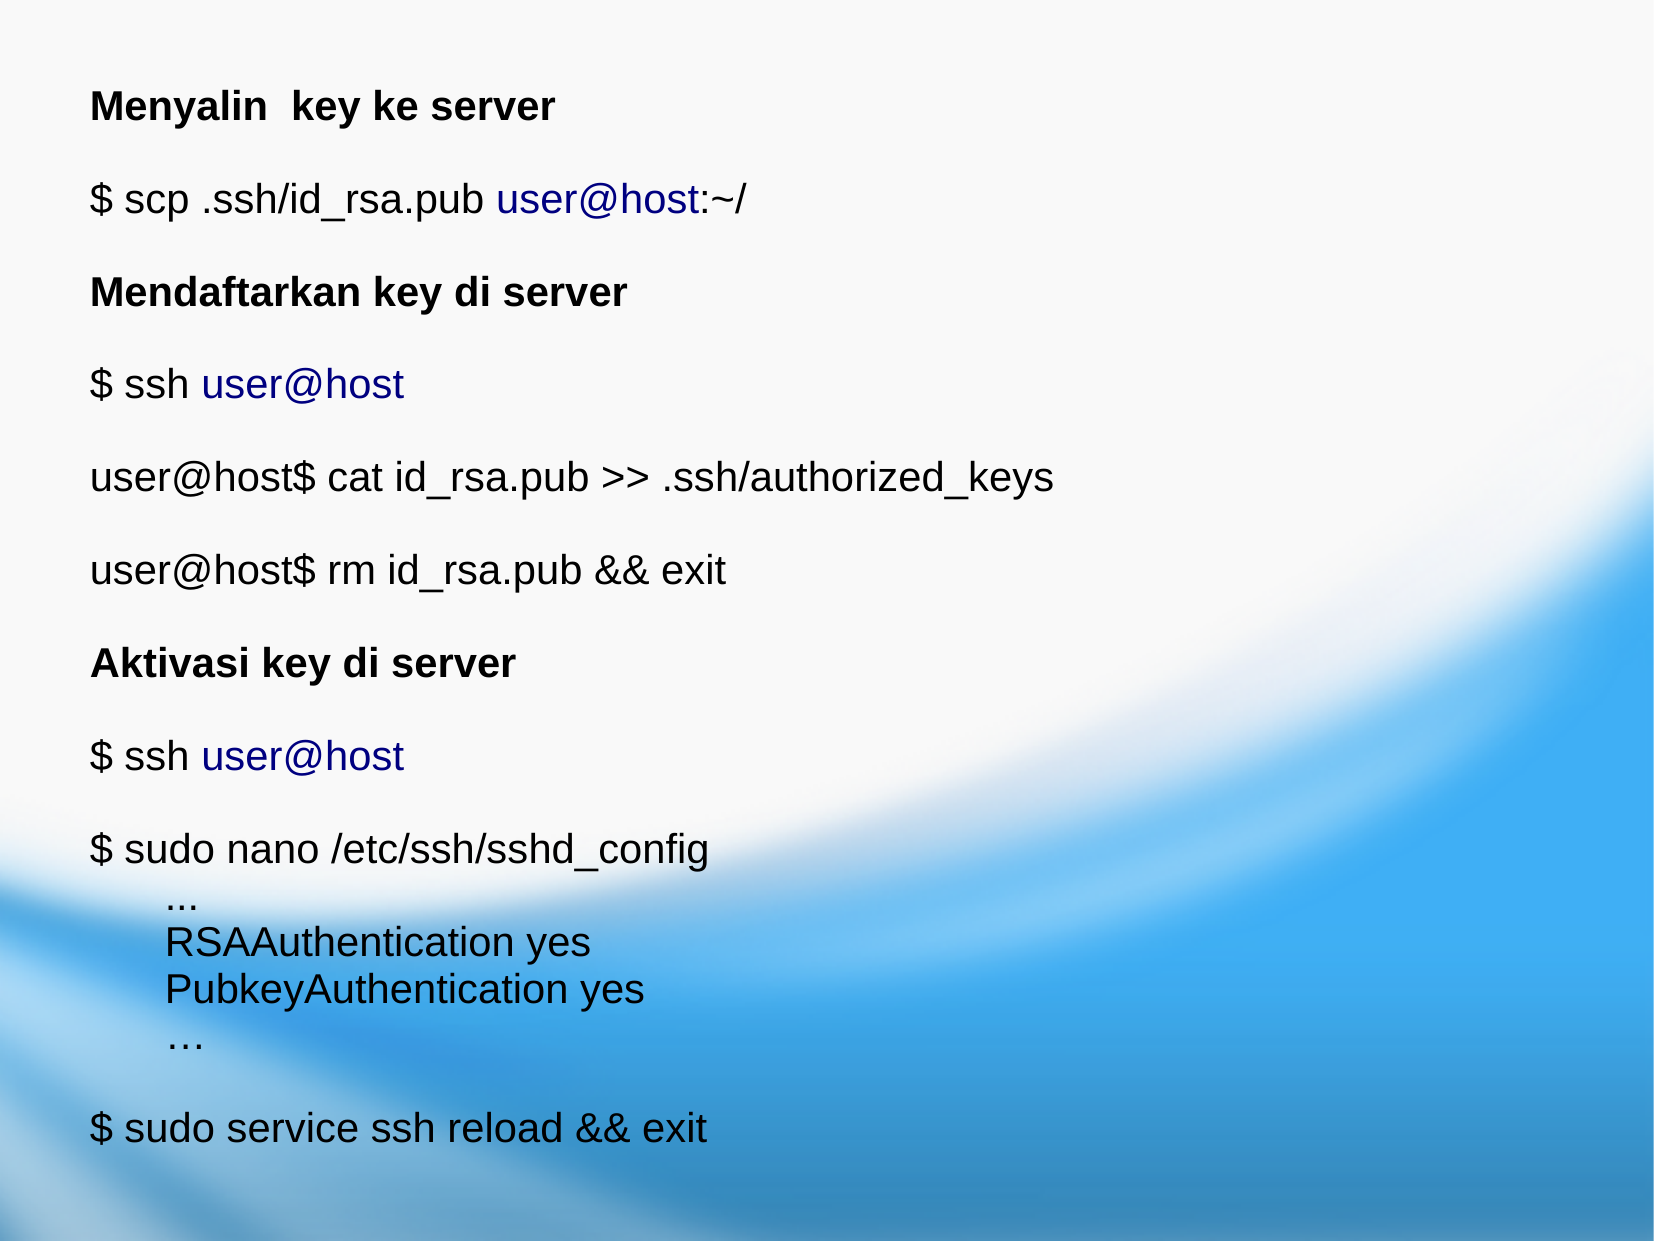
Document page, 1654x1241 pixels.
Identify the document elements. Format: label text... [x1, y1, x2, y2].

picture [0, 0, 1654, 1241]
text_box Menyalin key ke server $ scp .ssh/id_rsa.pub user@host:~/ Mendaftarkan key di server $ ssh user@host user@host$ cat id_rsa.pub >> .ssh/authorized_keys user@host$ rm id_rsa.pub && exit Aktivasi key di server $ ssh user@host $ sudo nano /etc/ssh/sshd_config ... RSAAuthentication yes PubkeyAuthentication yes … $ sudo service ssh reload && exit [75, 75, 1613, 1159]
